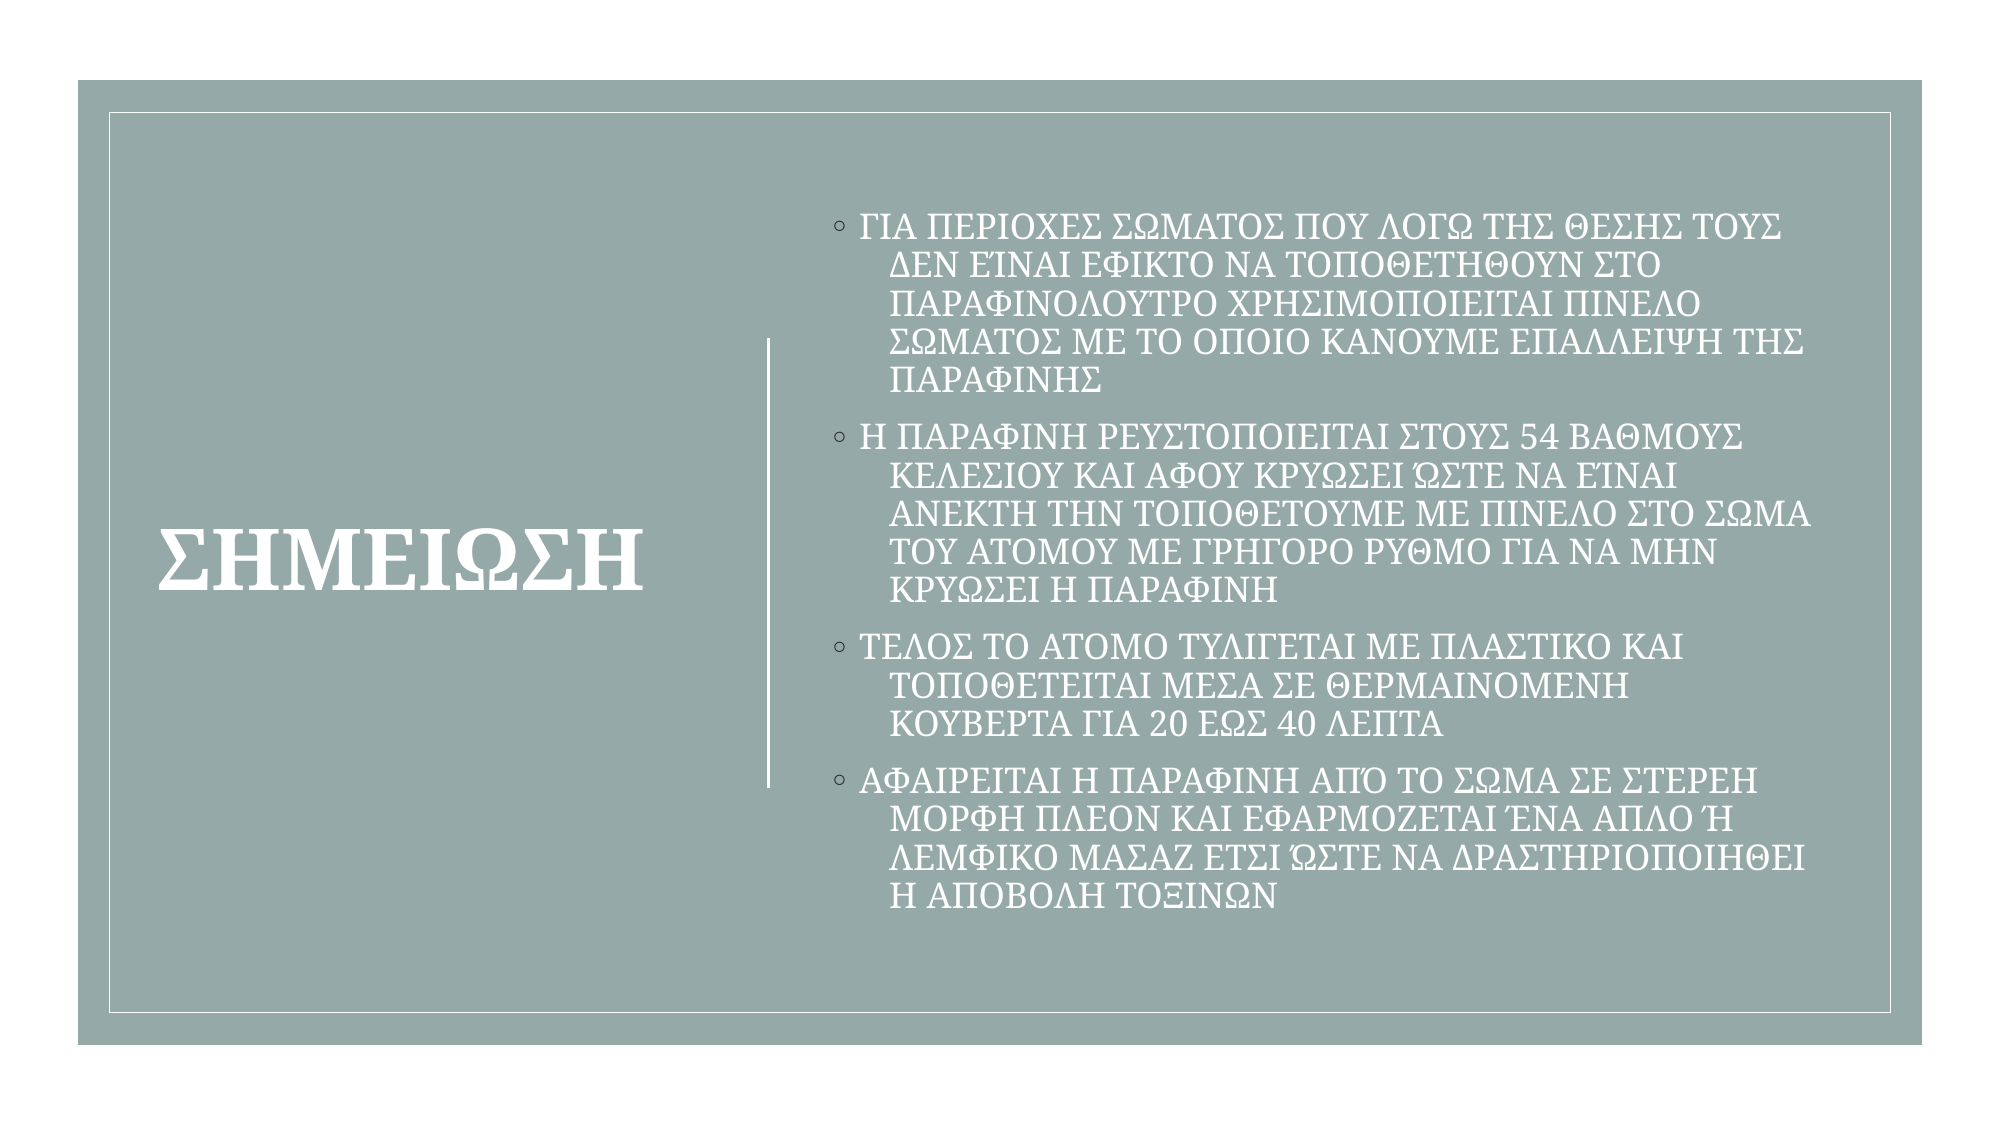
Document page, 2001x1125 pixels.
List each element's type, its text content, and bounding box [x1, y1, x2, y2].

list ΓΙΑ ΠΕΡΙΟΧΕΣ ΣΩΜΑΤΟΣ ΠΟΥ ΛΟΓΩ ΤΗΣ ΘΕΣΗΣ ΤΟΥΣ ΔΕΝ ΕΊΝΑΙ ΕΦΙΚΤΟ ΝΑ ΤΟΠΟΘΕΤΗΘΟΥΝ ΣΤΟ ΠΑΡΑΦΙΝΟΛΟΥΤΡΟ ΧΡΗΣΙΜΟΠΟΙΕΙΤΑΙ ΠΙΝΕΛΟ ΣΩΜΑΤΟΣ ΜΕ ΤΟ ΟΠΟΙΟ ΚΑΝΟΥΜΕ ΕΠΑΛΛΕΙΨΗ ΤΗΣ ΠΑΡΑΦΙΝΗΣ Η ΠΑΡΑΦΙΝΗ ΡΕΥΣΤΟΠΟΙΕΙΤΑΙ ΣΤΟΥΣ 54 ΒΑΘΜΟΥΣ ΚΕΛΕΣΙΟΥ ΚΑΙ ΑΦΟΥ ΚΡΥΩΣΕΙ ΏΣΤΕ ΝΑ ΕΊΝΑΙ ΑΝΕΚΤΗ ΤΗΝ ΤΟΠΟΘΕΤΟΥΜΕ ΜΕ ΠΙΝΕΛΟ ΣΤΟ ΣΩΜΑ ΤΟΥ ΑΤΟΜΟΥ ΜΕ ΓΡΗΓΟΡΟ ΡΥΘΜΟ ΓΙΑ ΝΑ ΜΗΝ ΚΡΥΩΣΕΙ Η ΠΑΡΑΦΙΝΗ ΤΕΛΟΣ ΤΟ ΑΤΟΜΟ ΤΥΛΙΓΕΤΑΙ ΜΕ ΠΛΑΣΤΙΚΟ ΚΑΙ ΤΟΠΟΘΕΤΕΙΤΑΙ ΜΕΣΑ ΣΕ ΘΕΡΜΑΙΝΟΜΕΝΗ ΚΟΥΒΕΡΤΑ ΓΙΑ 20 ΕΩΣ 40 ΛΕΠΤΑ ΑΦΑΙΡΕΙΤΑΙ Η ΠΑΡΑΦΙΝΗ ΑΠΌ ΤΟ ΣΩΜΑ ΣΕ ΣΤΕΡΕΗ ΜΟΡΦΗ ΠΛΕΟΝ ΚΑΙ ΕΦΑΡΜΟΖΕΤΑΙ ΈΝΑ ΑΠΛΟ Ή ΛΕΜΦΙΚΟ ΜΑΣΑΖ ΕΤΣΙ ΏΣΤΕ ΝΑ ΔΡΑΣΤΗΡΙΟΠΟΙΗΘΕΙ Η ΑΠΟΒΟΛΗ ΤΟΞΙΝΩΝ [814, 164, 1834, 961]
text_box [0, 0, 2000, 1125]
title ΣΗΜΕΙΩΣΗ [142, 164, 711, 961]
